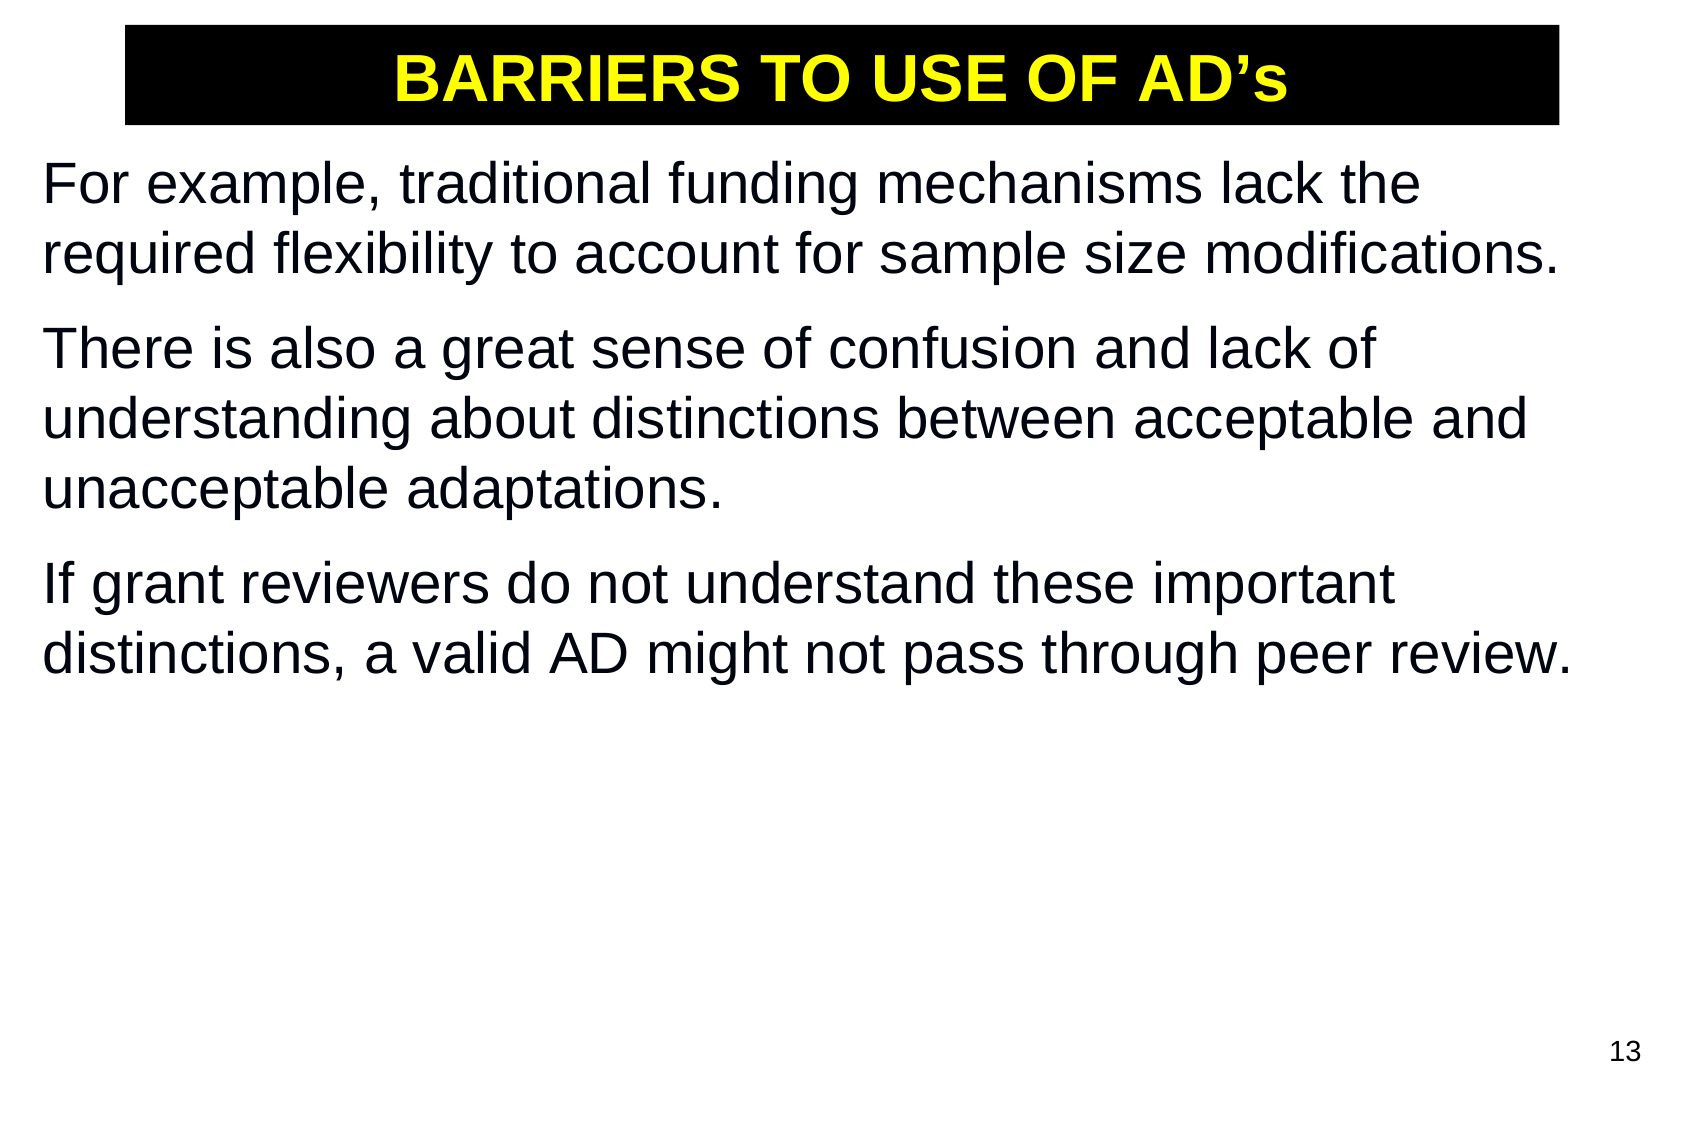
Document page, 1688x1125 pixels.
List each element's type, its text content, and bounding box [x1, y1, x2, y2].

title BARRIERS TO USE OF AD’s [125, 24, 1560, 126]
text_box For example, traditional funding mechanisms lack the required flexibility to account for sample size modifications. There is also a great sense of confusion and lack of understanding about distinctions between acceptable and unacceptable adaptations. If grant reviewers do not understand these important distinctions, a valid AD might not pass through peer review. [28, 137, 1657, 693]
text_box <number> [1343, 1025, 1657, 1101]
